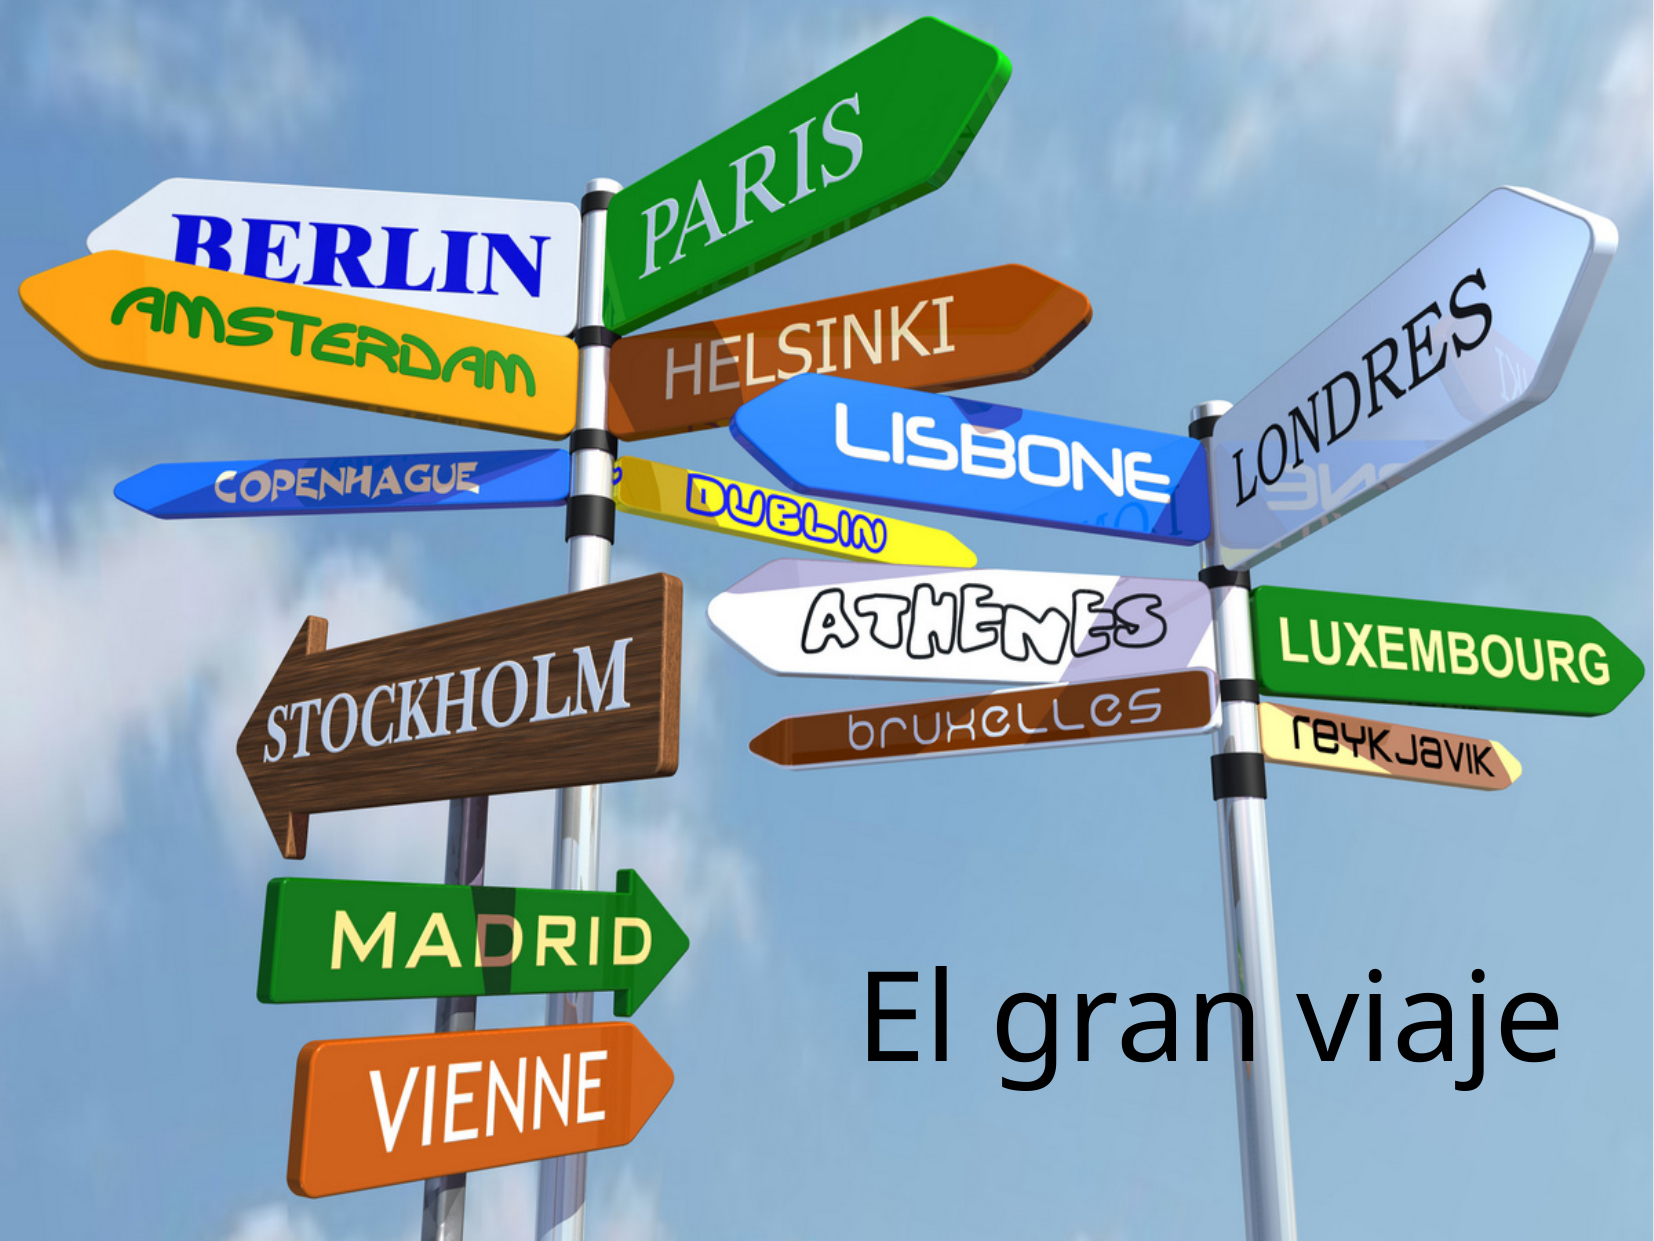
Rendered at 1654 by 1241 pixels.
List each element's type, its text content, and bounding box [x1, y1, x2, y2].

picture [0, 0, 1654, 1241]
title El gran viaje [838, 917, 1583, 1109]
